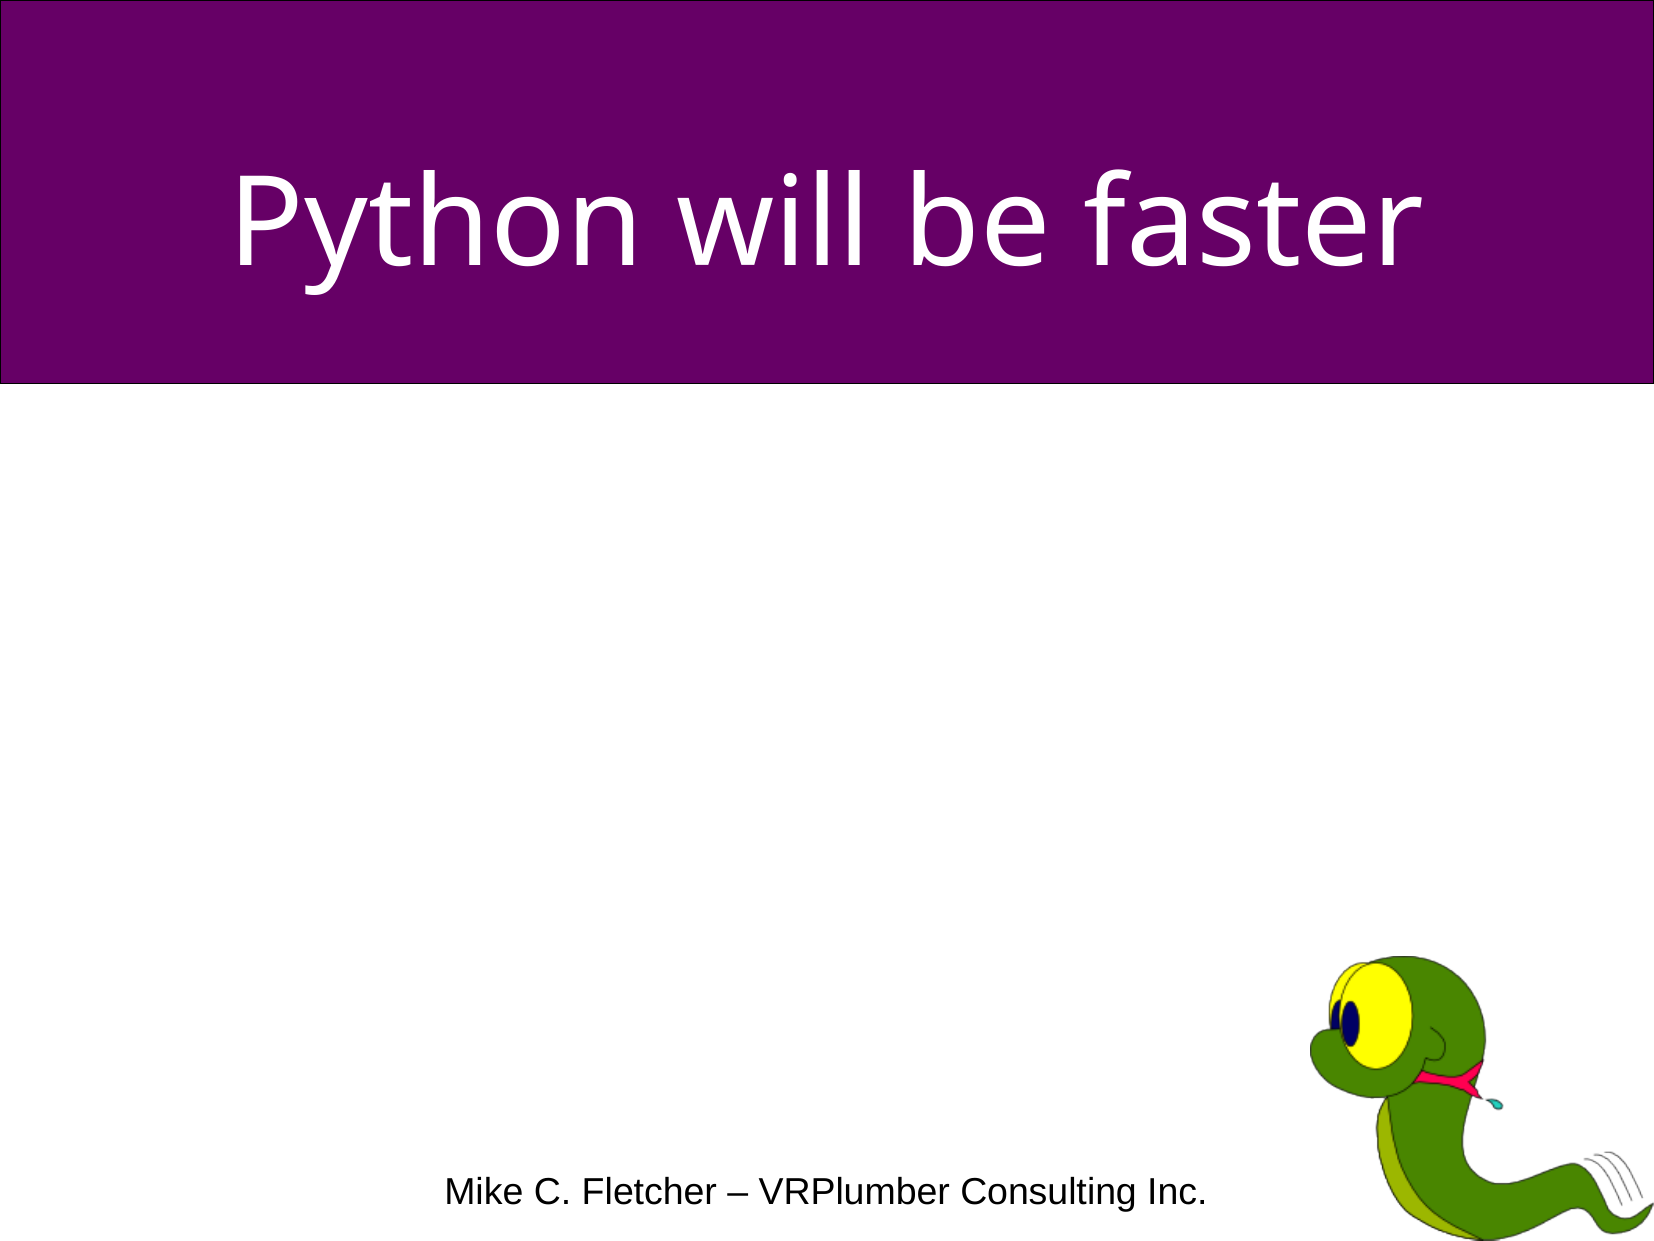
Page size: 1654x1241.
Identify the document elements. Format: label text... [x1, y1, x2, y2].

title Python will be faster [82, 49, 1571, 384]
picture [1310, 956, 1654, 1241]
